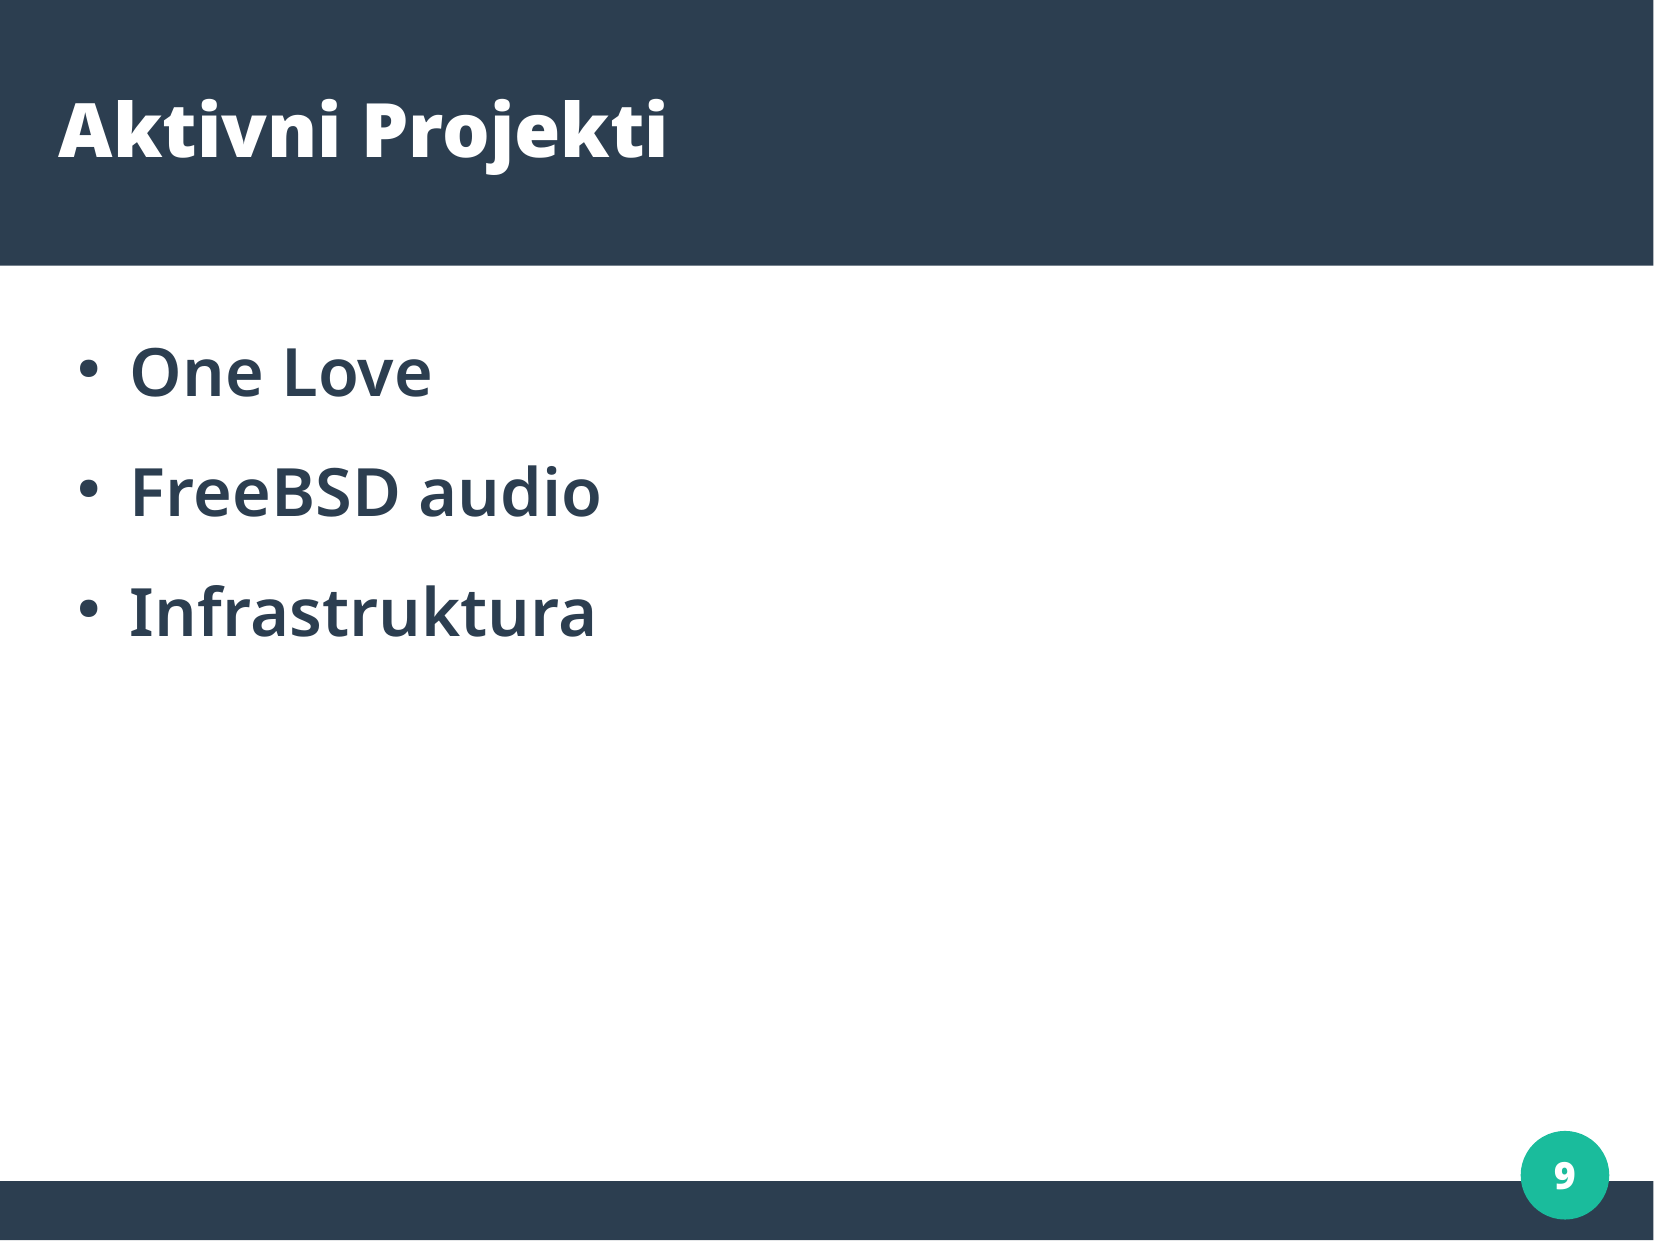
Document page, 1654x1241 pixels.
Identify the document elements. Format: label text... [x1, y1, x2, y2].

list One Love FreeBSD audio Infrastruktura [59, 324, 1595, 1152]
title Aktivni Projekti [59, 49, 1595, 207]
